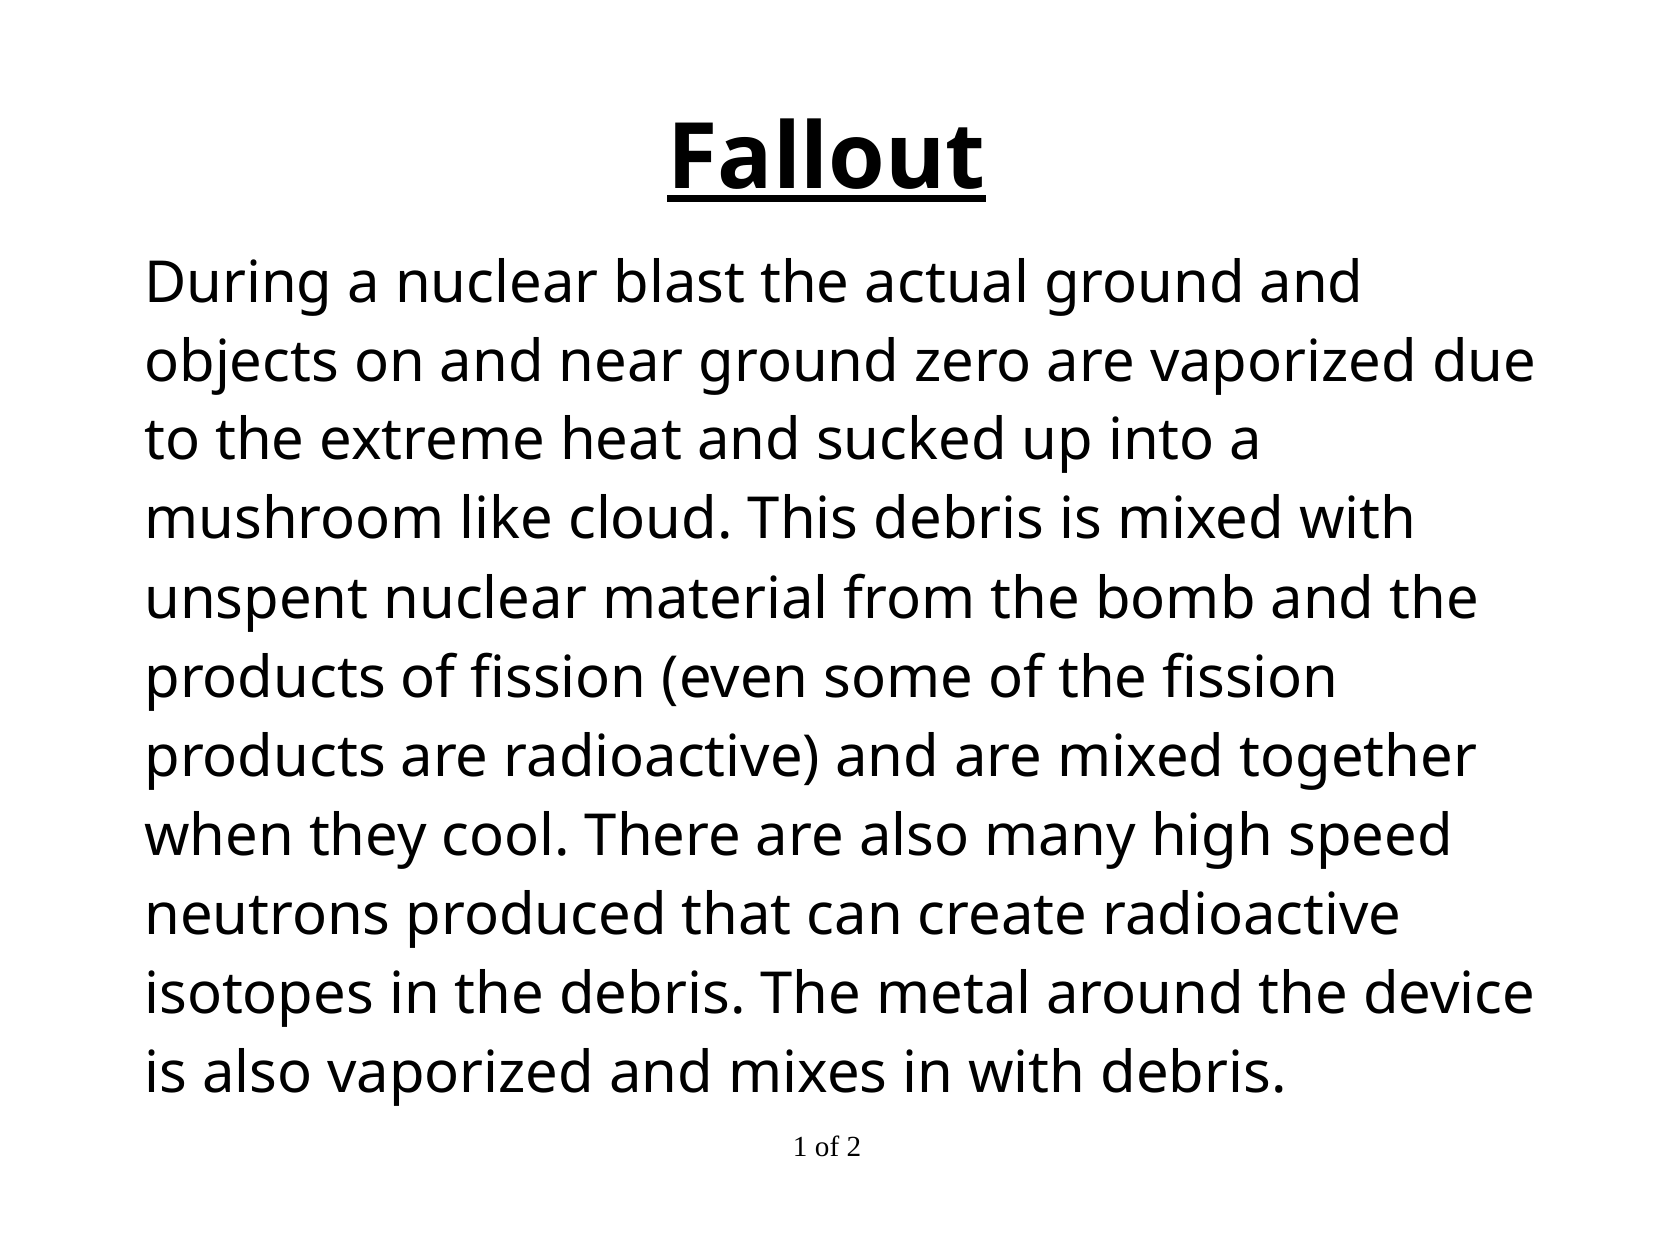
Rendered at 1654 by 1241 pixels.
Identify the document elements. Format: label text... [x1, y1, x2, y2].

list During a nuclear blast the actual ground and objects on and near ground zero are vaporized due to the extreme heat and sucked up into a mushroom like cloud. This debris is mixed with unspent nuclear material from the bomb and the products of fission (even some of the fission products are radioactive) and are mixed together when they cool. There are also many high speed neutrons produced that can create radioactive isotopes in the debris. The metal around the device is also vaporized and mixes in with debris. [82, 240, 1571, 1126]
title Fallout [82, 49, 1571, 240]
